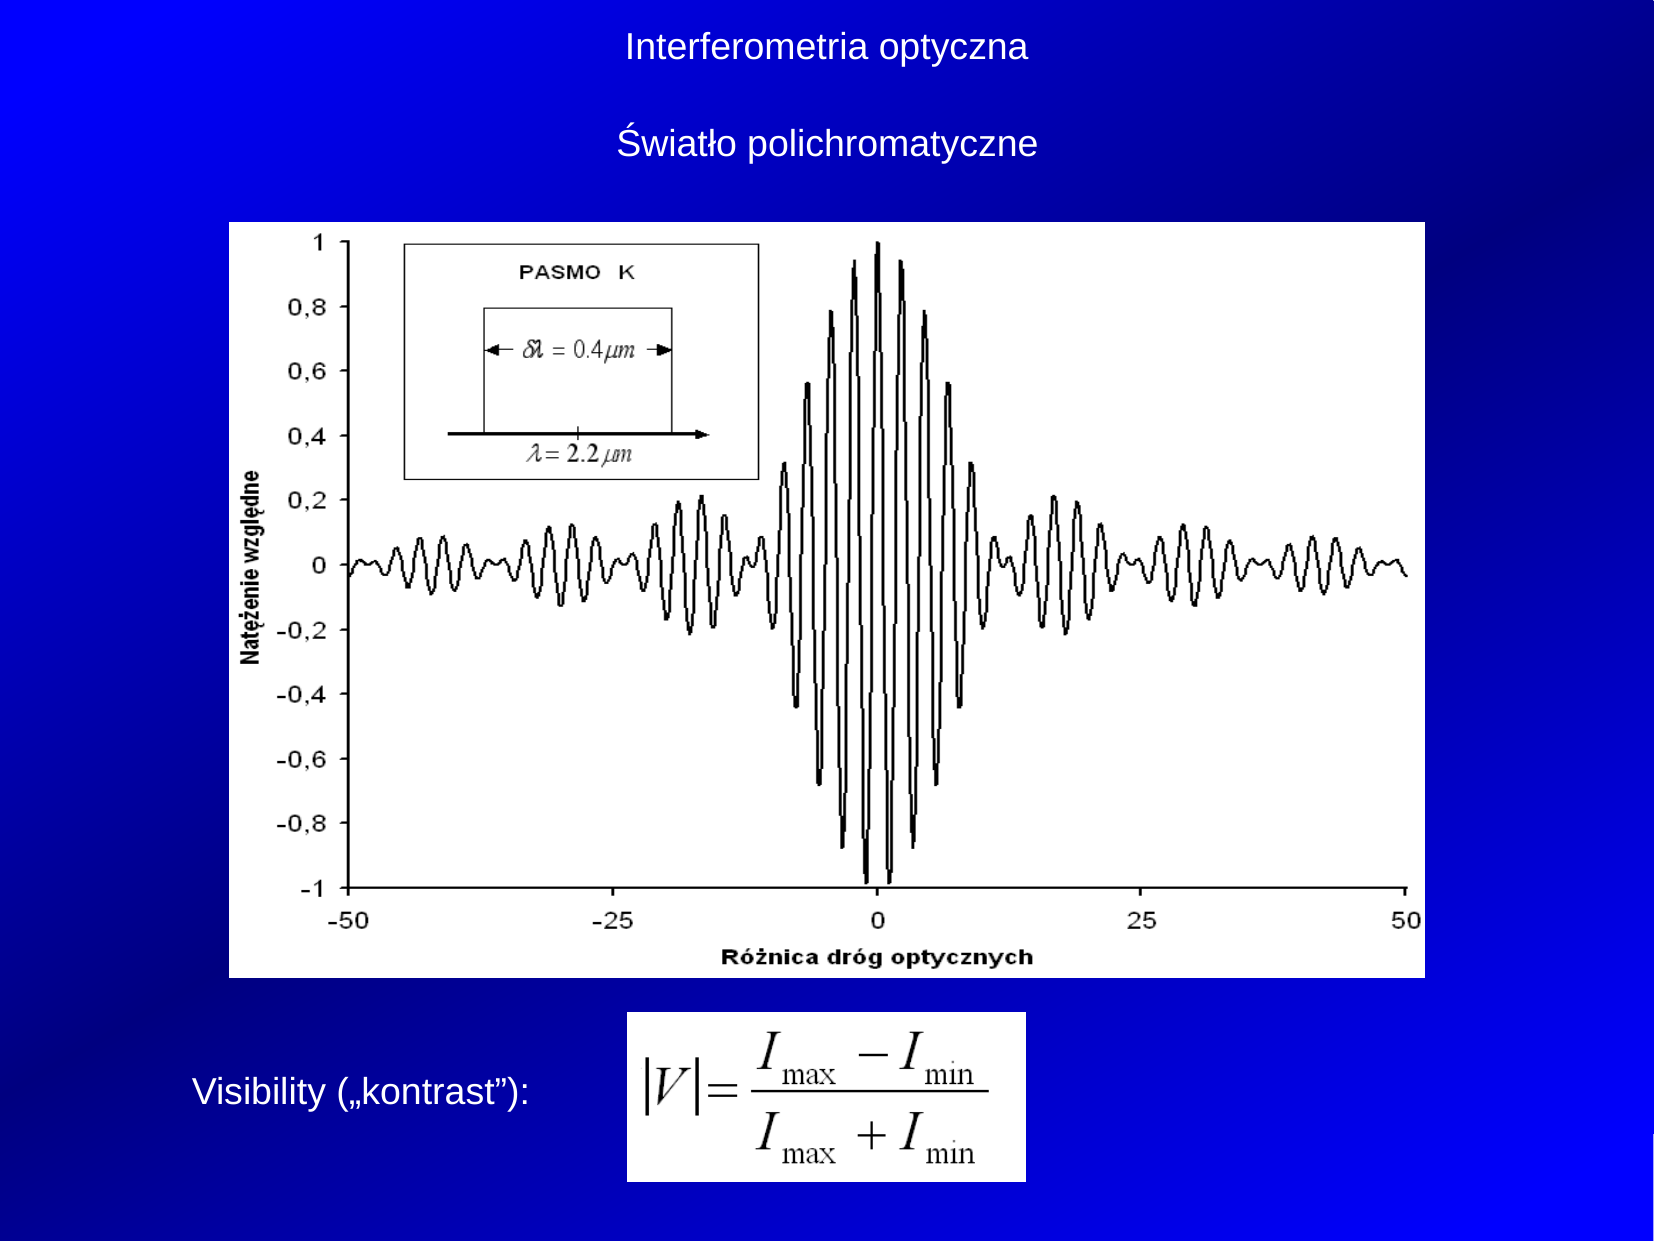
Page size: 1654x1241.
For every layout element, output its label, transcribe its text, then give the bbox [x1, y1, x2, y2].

text_box Światło polichromatyczne [601, 115, 1054, 173]
text_box Interferometria optyczna [610, 18, 1044, 76]
picture [229, 222, 1425, 978]
text_box Visibility („kontrast”): [177, 1062, 546, 1120]
picture [627, 1012, 1026, 1182]
